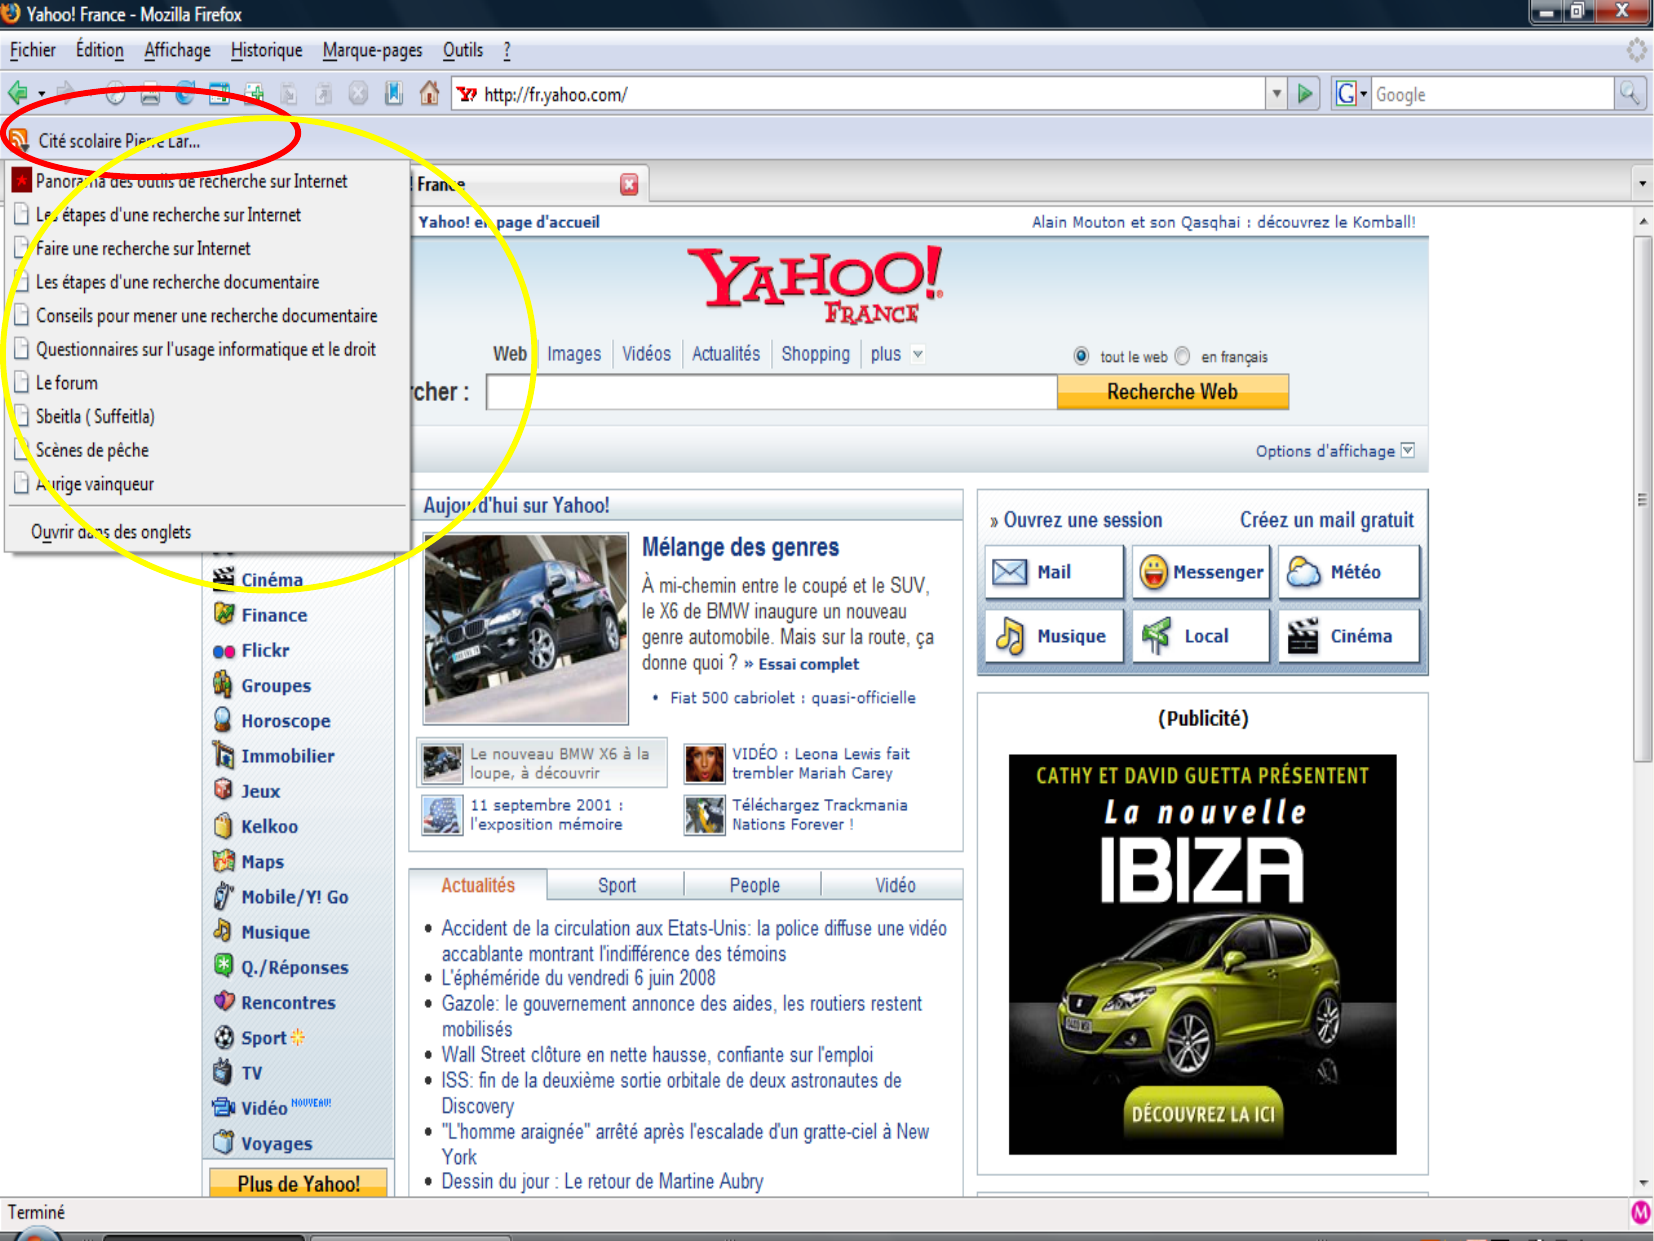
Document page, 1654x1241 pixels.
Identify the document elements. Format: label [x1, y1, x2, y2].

list [82, 290, 1571, 1109]
picture [0, 139, 88, 333]
picture [7, 92, 278, 170]
picture [107, 122, 295, 174]
picture [0, 0, 1654, 1241]
list [82, 290, 531, 587]
picture [6, 123, 520, 517]
